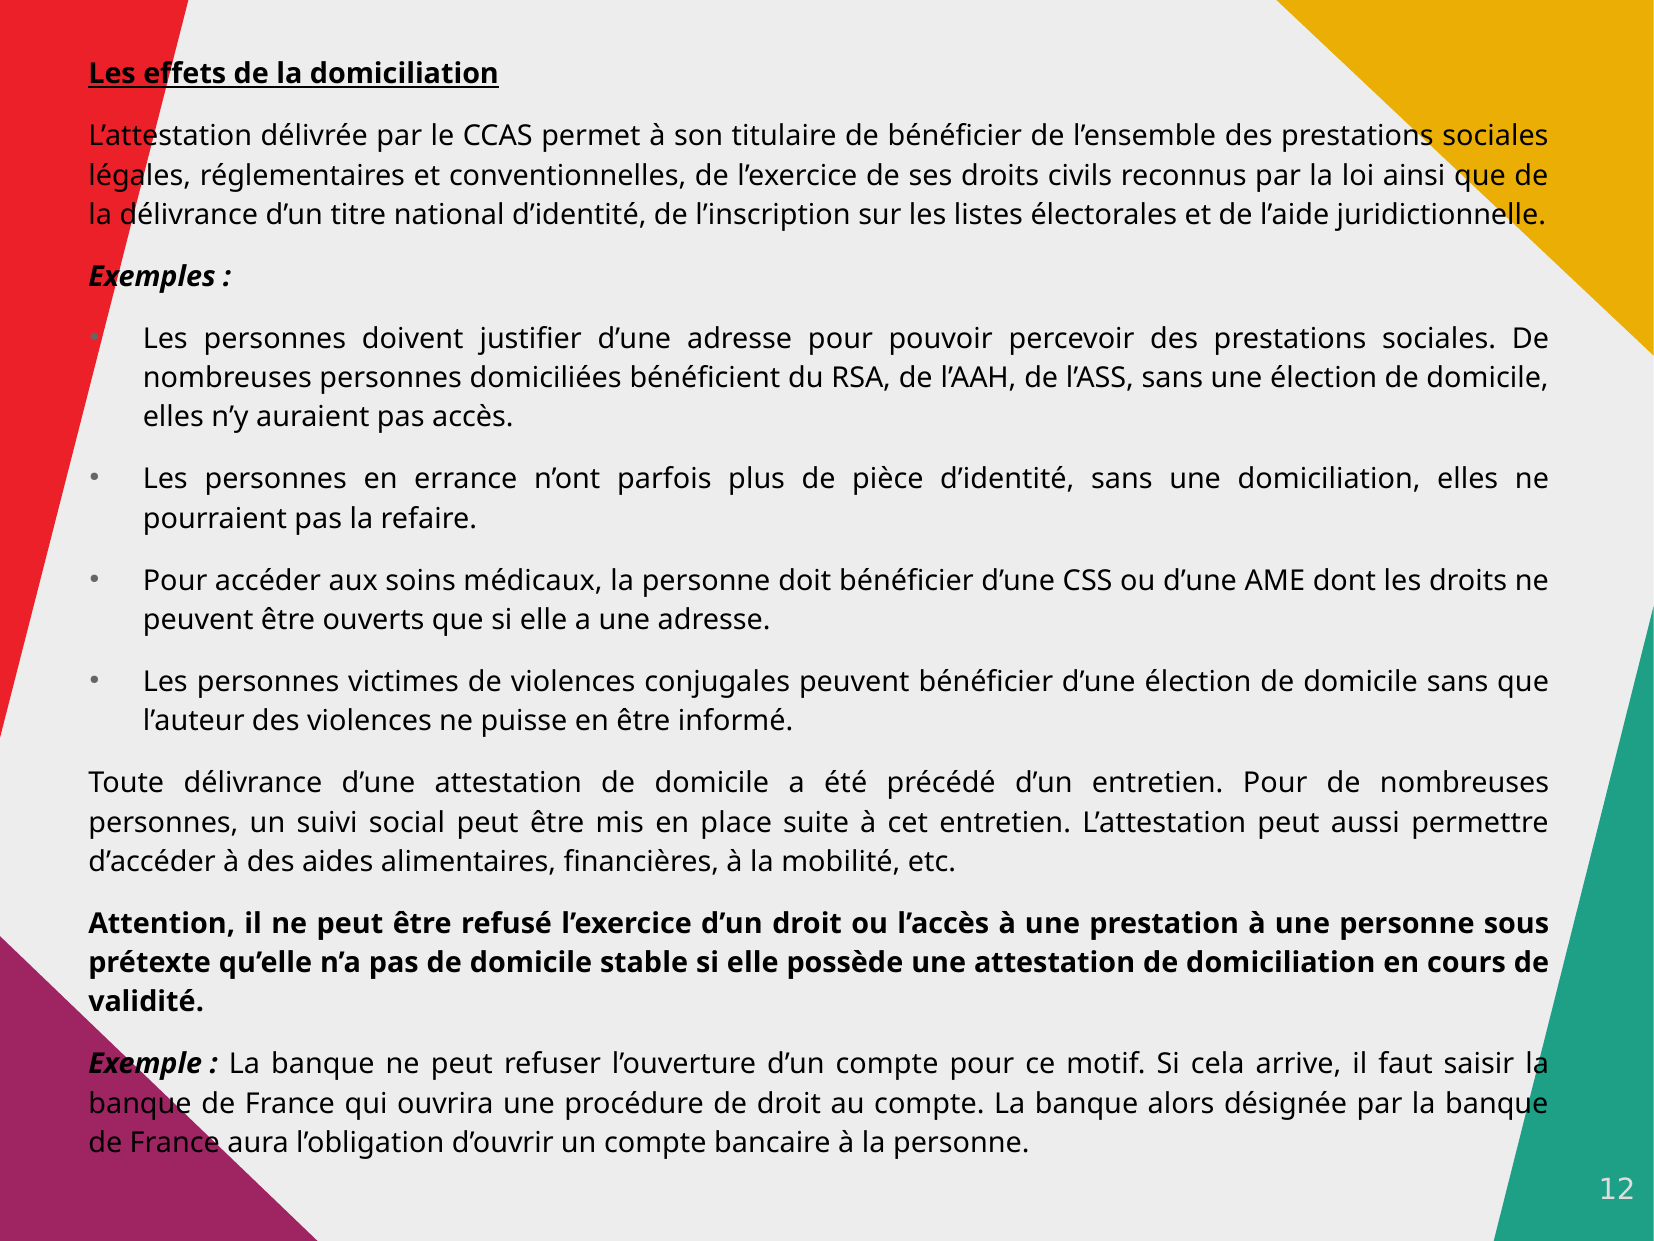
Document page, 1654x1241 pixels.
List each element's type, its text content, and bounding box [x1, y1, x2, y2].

list Les effets de la domiciliation L’attestation délivrée par le CCAS permet à son titulaire de bénéficier de l’ensemble des prestations sociales légales, réglementaires et conventionnelles, de l’exercice de ses droits civils reconnus par la loi ainsi que de la délivrance d’un titre national d’identité, de l’inscription sur les listes électorales et de l’aide juridictionnelle. Exemples : Les personnes doivent justifier d’une adresse pour pouvoir percevoir des prestations sociales. De nombreuses personnes domiciliées bénéficient du RSA, de l’AAH, de l’ASS, sans une élection de domicile, elles n’y auraient pas accès. Les personnes en errance n’ont parfois plus de pièce d’identité, sans une domiciliation, elles ne pourraient pas la refaire. Pour accéder aux soins médicaux, la personne doit bénéficier d’une CSS ou d’une AME dont les droits ne peuvent être ouverts que si elle a une adresse. Les personnes victimes de violences conjugales peuvent bénéficier d’une élection de domicile sans que l’auteur des violences ne puisse en être informé. Toute délivrance d’une attestation de domicile a été précédé d’un entretien. Pour de nombreuses personnes, un suivi social peut être mis en place suite à cet entretien. L’attestation peut aussi permettre d’accéder à des aides alimentaires, financières, à la mobilité, etc. Attention, il ne peut être refusé l’exercice d’un droit ou l’accès à une prestation à une personne sous prétexte qu’elle n’a pas de domicile stable si elle possède une attestation de domiciliation en cours de validité. Exemple : La banque ne peut refuser l’ouverture d’un compte pour ce motif. Si cela arrive, il faut saisir la banque de France qui ouvrira une procédure de droit au compte. La banque alors désignée par la banque de France aura l’obligation d’ouvrir un compte bancaire à la personne. [88, 53, 1551, 1208]
